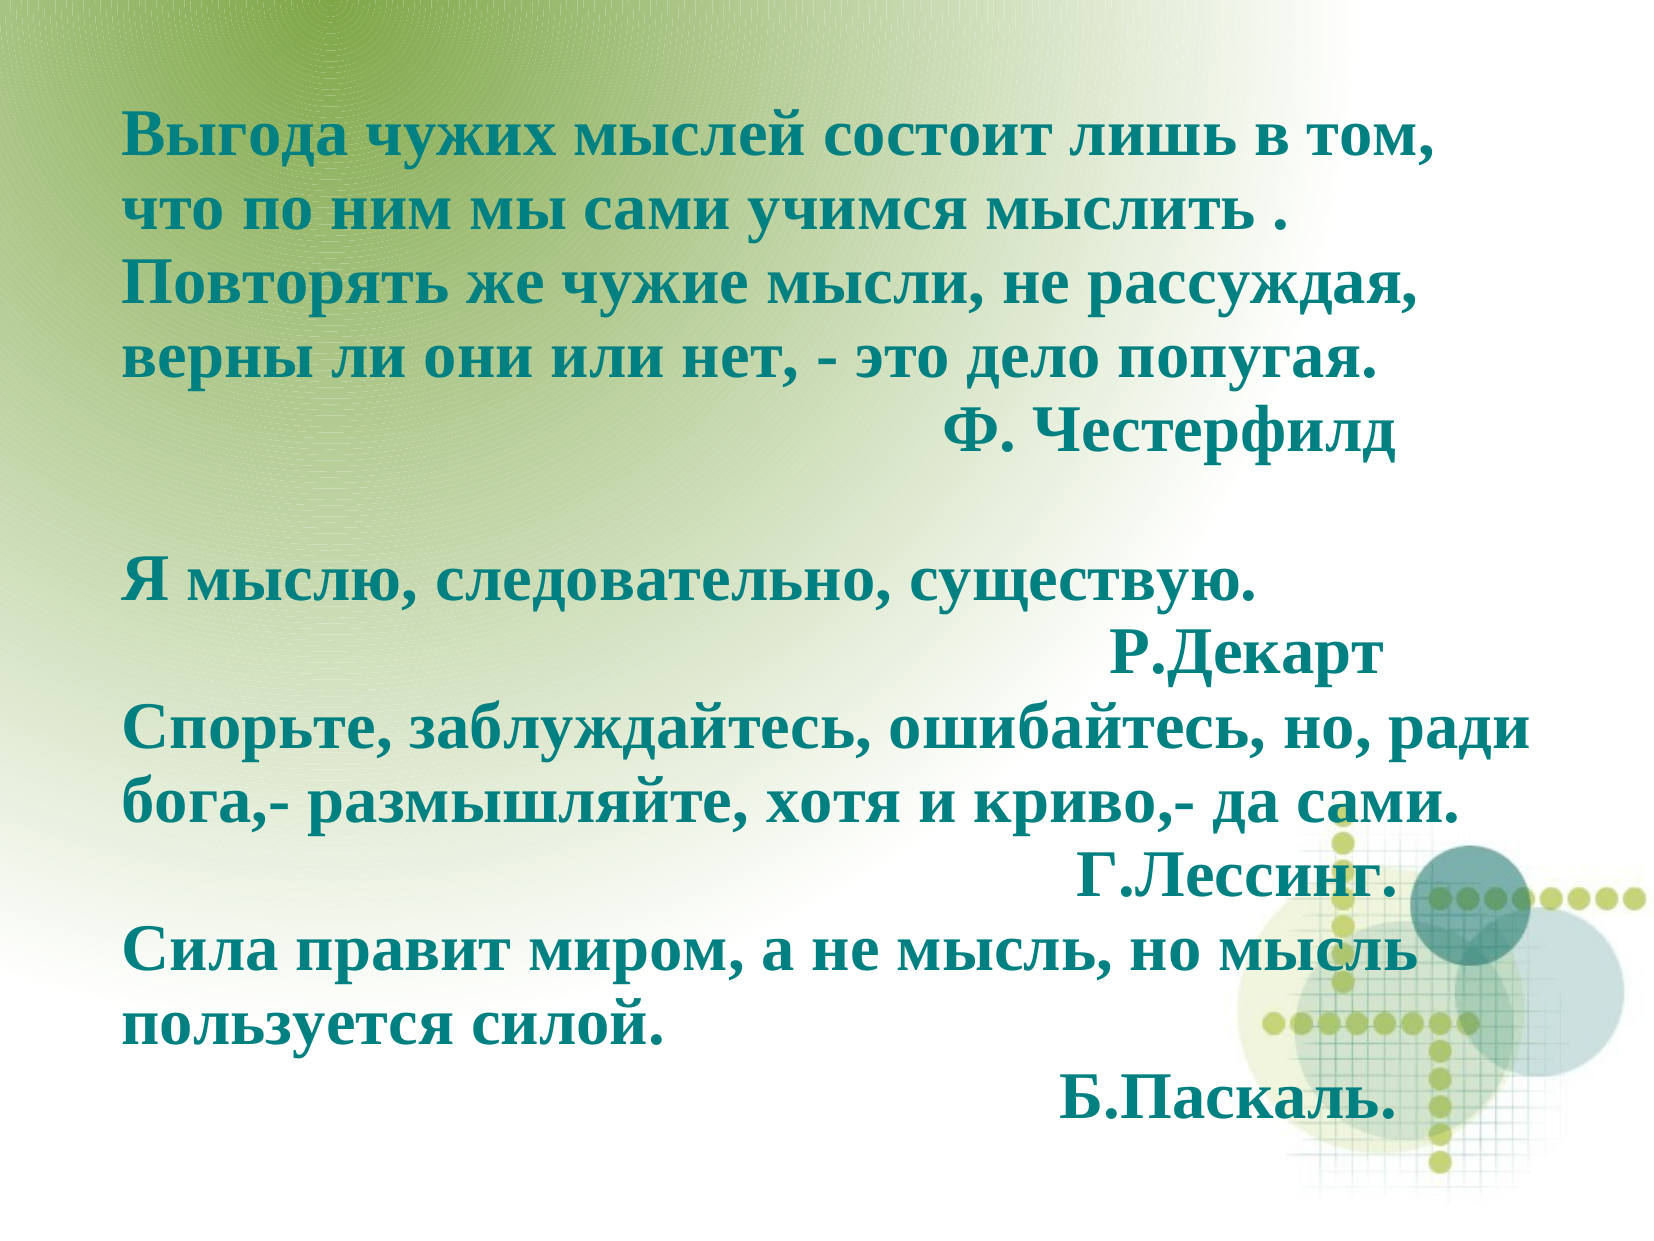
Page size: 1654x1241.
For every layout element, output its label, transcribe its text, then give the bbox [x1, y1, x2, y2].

picture [1224, 792, 1654, 1211]
subtitle Выгода чужих мыслей состоит лишь в том, что по ним мы сами учимся мыслить . Повторять же чужие мысли, не рассуждая, верны ли они или нет, - это дело попугая. Ф. Честерфилд Я мыслю, следовательно, существую. Р.Декарт Спорьте, заблуждайтесь, ошибайтесь, но, ради бога,- размышляйте, хотя и криво,- да сами. Г.Лессинг. Сила правит миром, а не мысль, но мысль пользуется силой. Б.Паскаль. [121, 96, 1534, 1133]
